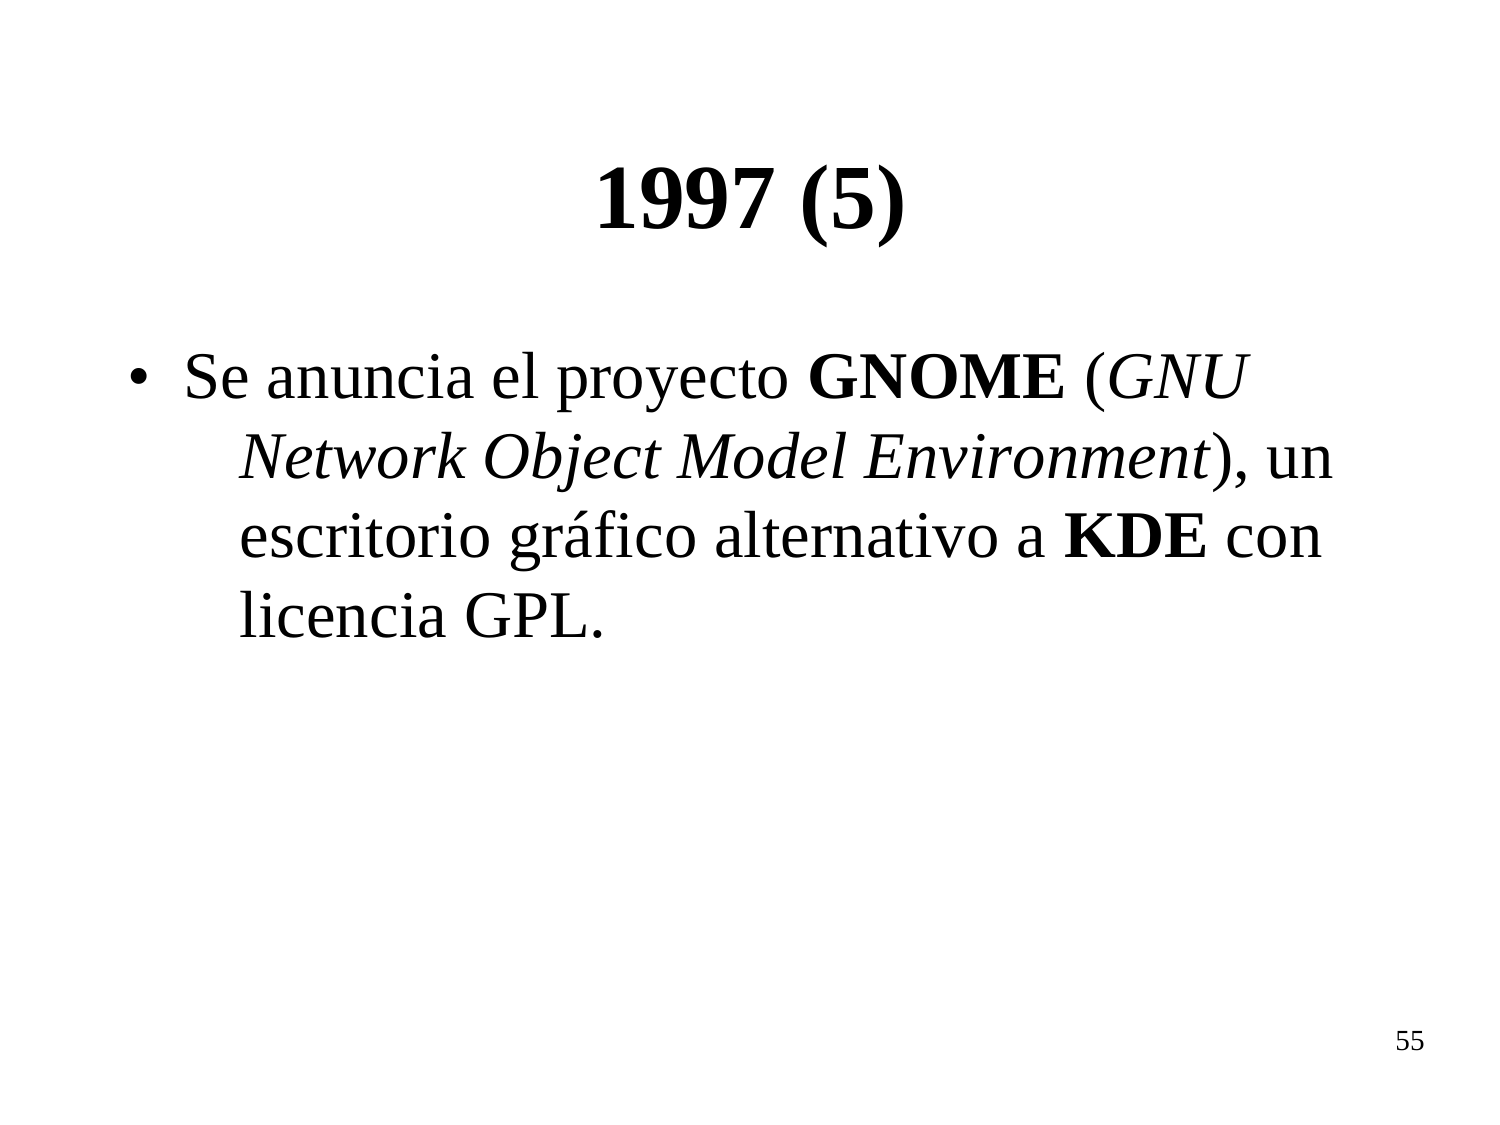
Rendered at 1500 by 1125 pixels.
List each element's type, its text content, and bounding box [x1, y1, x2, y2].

title 1997 (5) [112, 99, 1388, 288]
list Se anuncia el proyecto GNOME (GNU Network Object Model Environment), un escritorio gráfico alternativo a KDE con licencia GPL. [112, 324, 1388, 1000]
